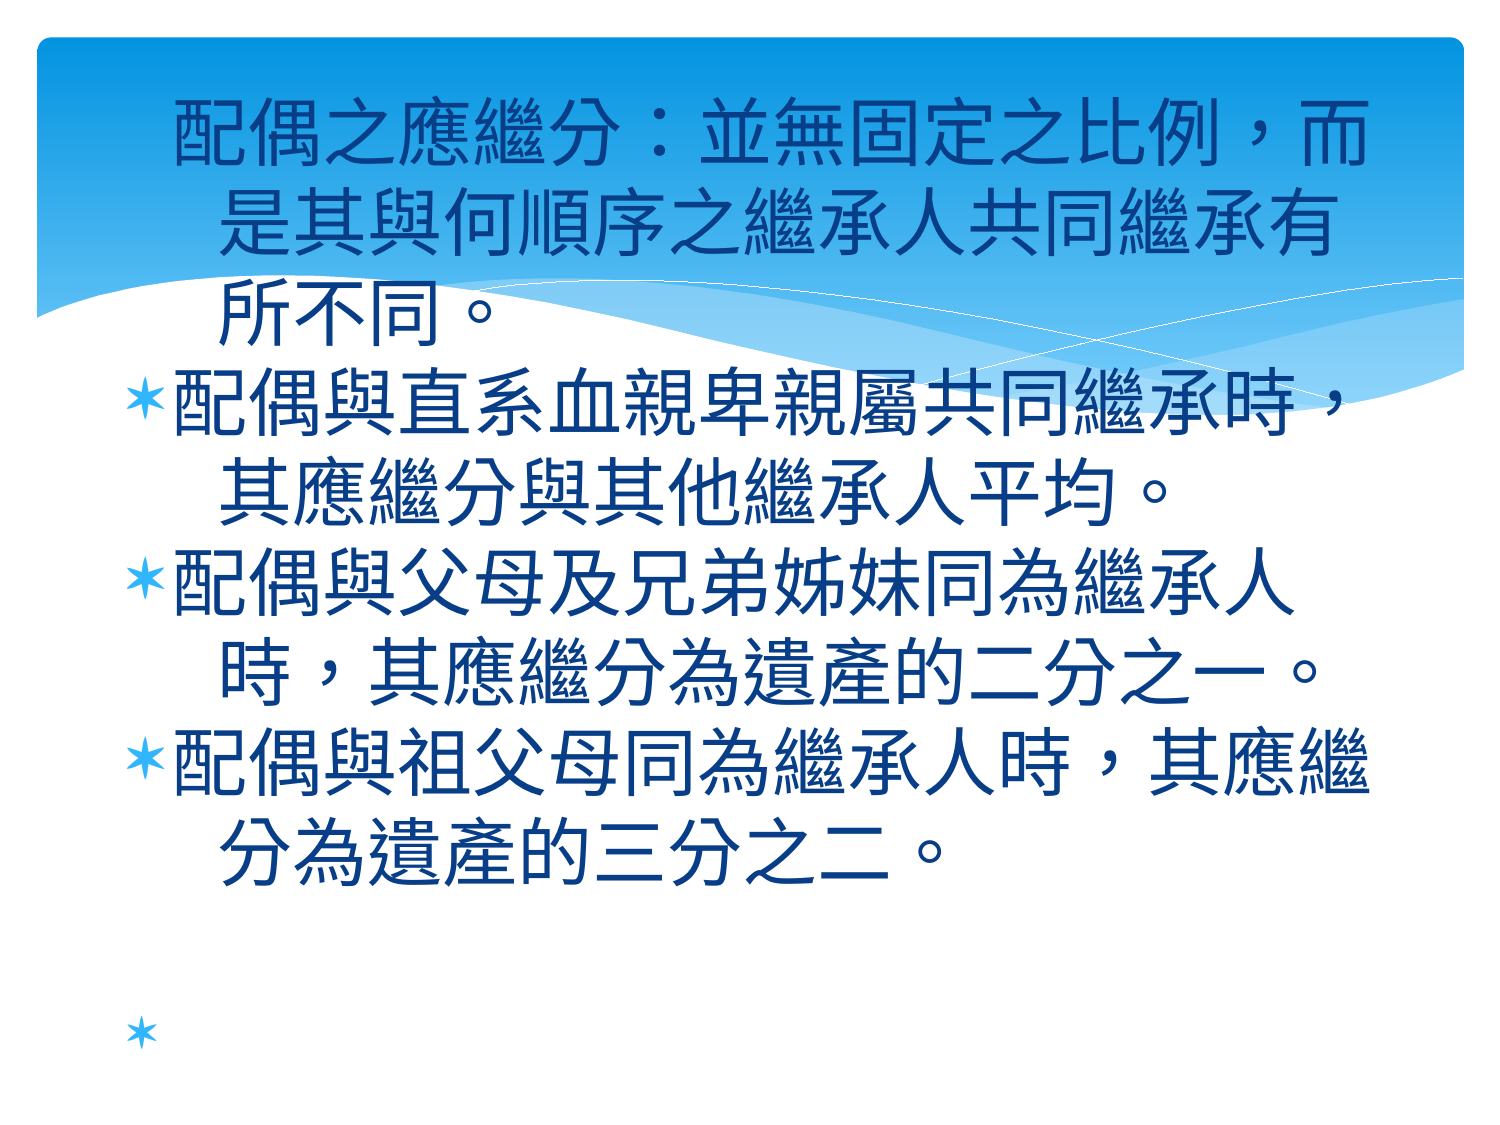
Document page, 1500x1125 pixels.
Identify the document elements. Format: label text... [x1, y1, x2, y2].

title [75, 55, 1426, 261]
list 配偶之應繼分：並無固定之比例，而是其與何順序之繼承人共同繼承有所不同。 配偶與直系血親卑親屬共同繼承時，其應繼分與其他繼承人平均。 配偶與父母及兄弟姊妹同為繼承人時，其應繼分為遺產的二分之一。 配偶與祖父母同為繼承人時，其應繼分為遺產的三分之二。 [112, 78, 1388, 977]
